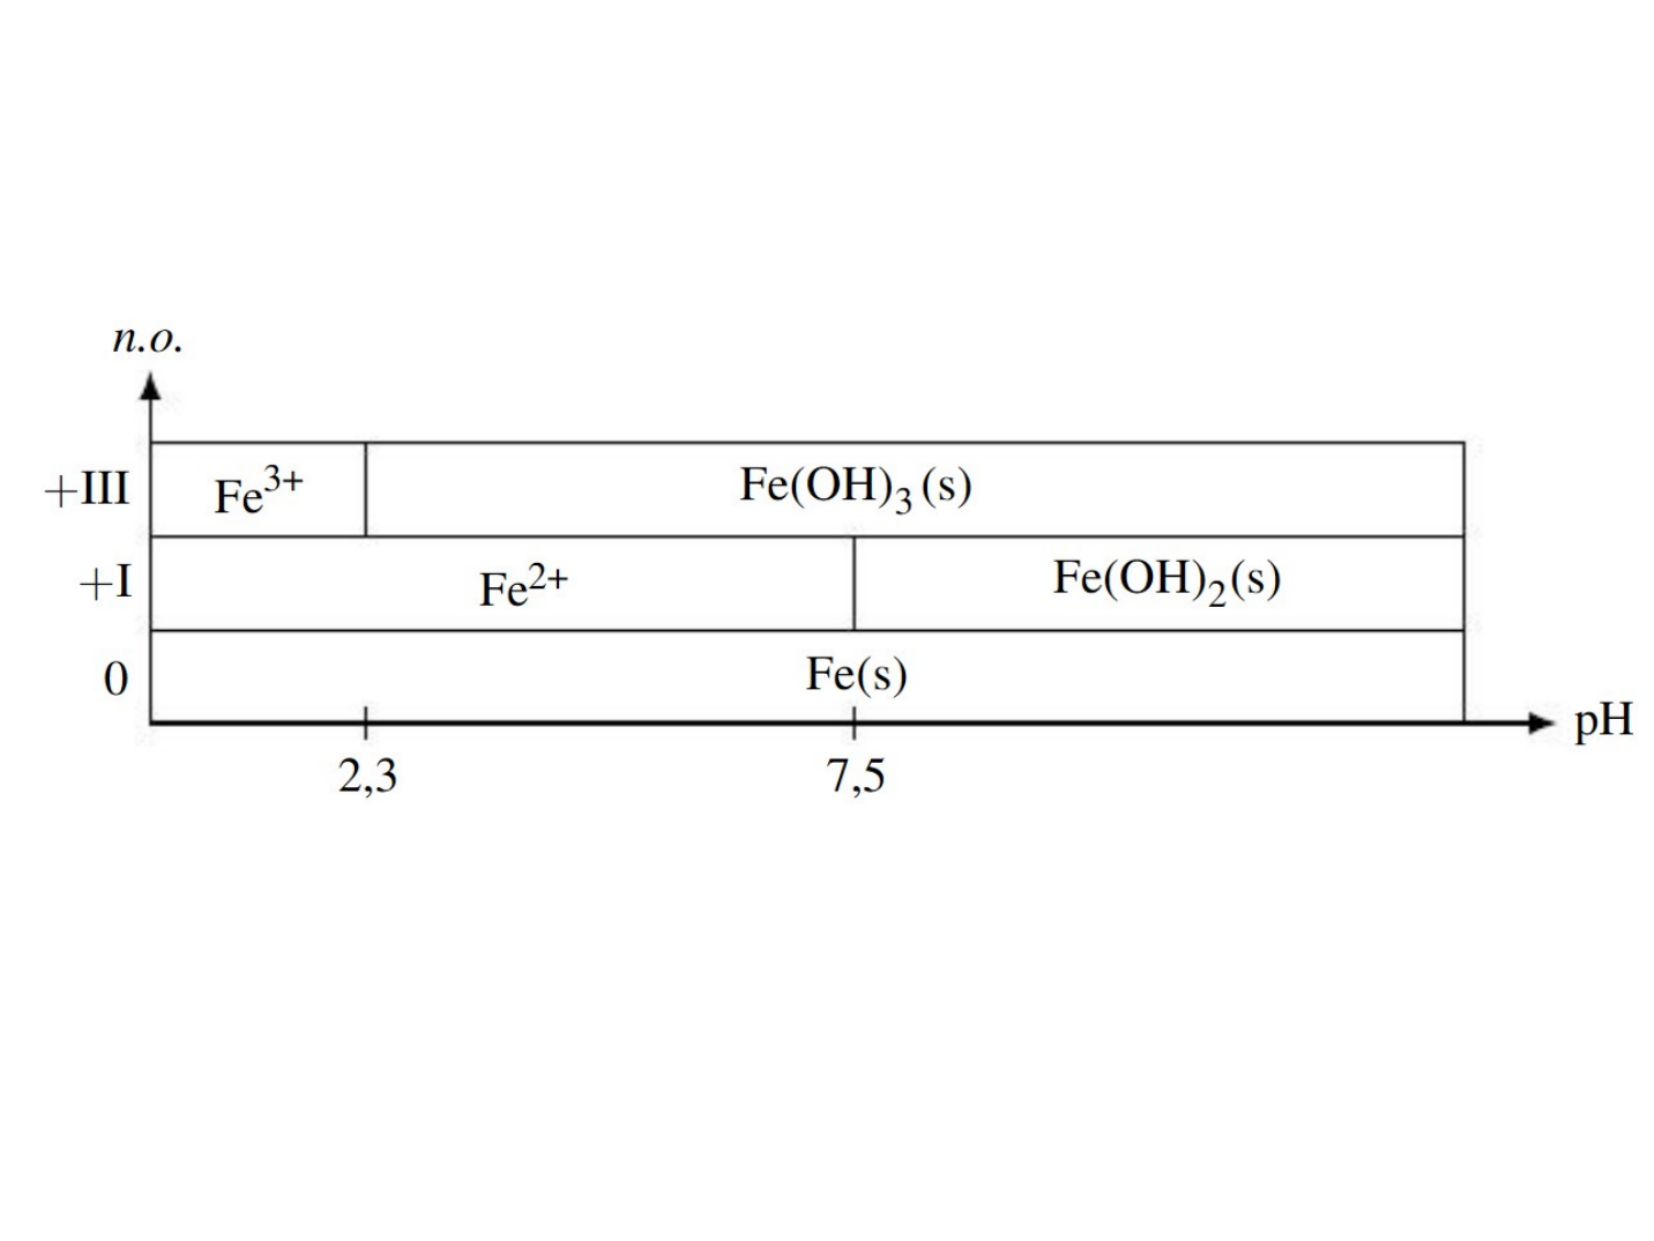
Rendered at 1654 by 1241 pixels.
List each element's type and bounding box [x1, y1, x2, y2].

picture [0, 295, 1654, 823]
